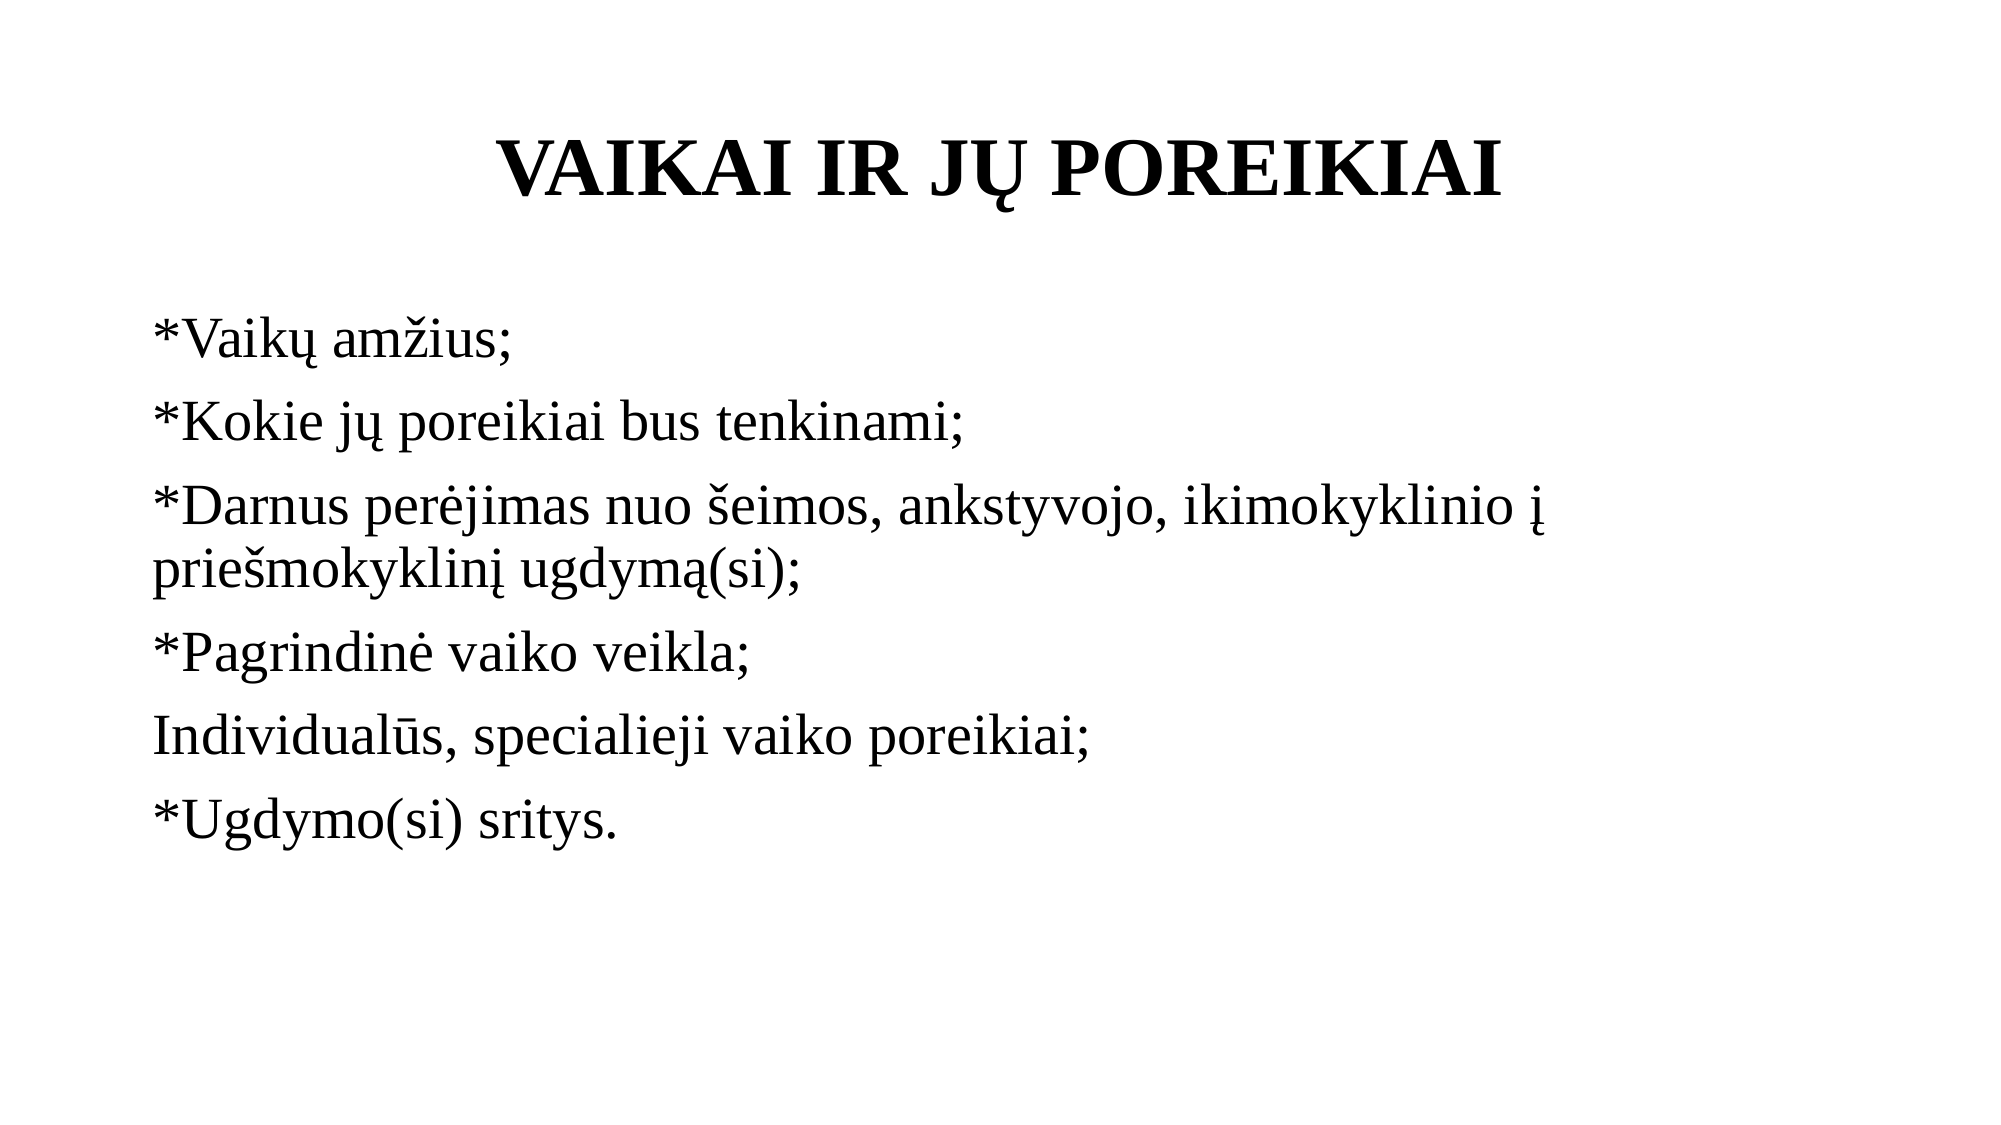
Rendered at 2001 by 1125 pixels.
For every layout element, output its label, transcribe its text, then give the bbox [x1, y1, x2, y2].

list *Vaikų amžius; *Kokie jų poreikiai bus tenkinami; *Darnus perėjimas nuo šeimos, ankstyvojo, ikimokyklinio į priešmokyklinį ugdymą(si); *Pagrindinė vaiko veikla; Individualūs, specialieji vaiko poreikiai; *Ugdymo(si) sritys. [137, 299, 1863, 1014]
title VAIKAI IR JŲ POREIKIAI [137, 59, 1863, 278]
